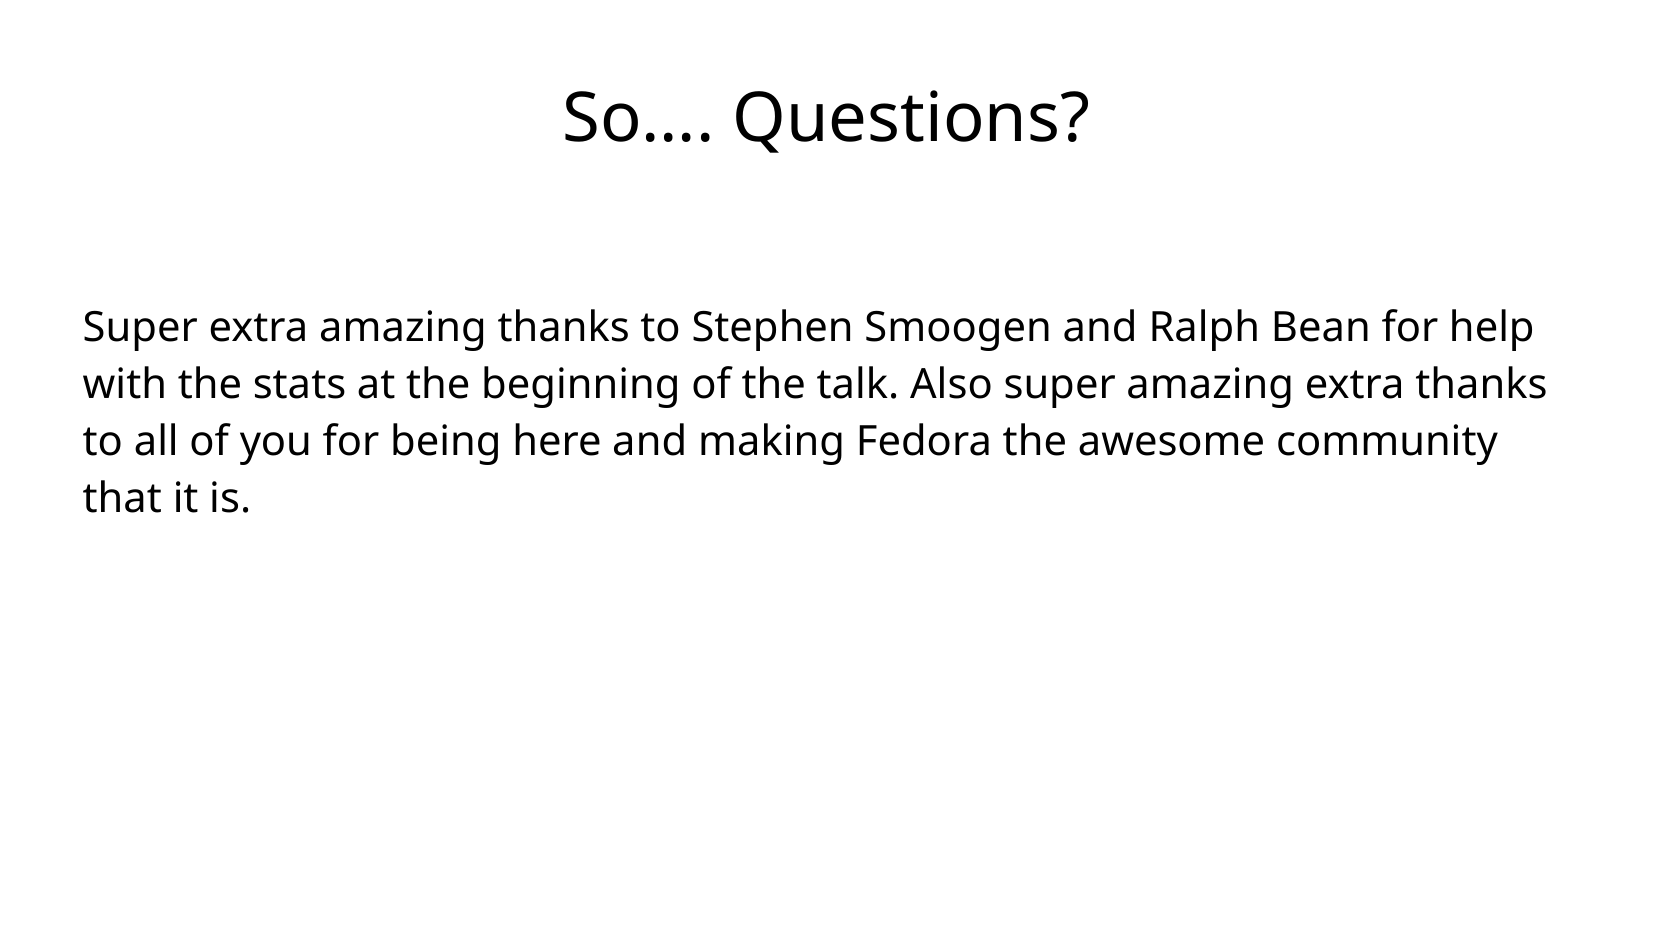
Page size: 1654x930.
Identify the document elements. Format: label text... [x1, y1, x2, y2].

title So…. Questions? [82, 36, 1571, 193]
list Super extra amazing thanks to Stephen Smoogen and Ralph Bean for help with the stats at the beginning of the talk. Also super amazing extra thanks to all of you for being here and making Fedora the awesome community that it is. [82, 217, 1571, 757]
